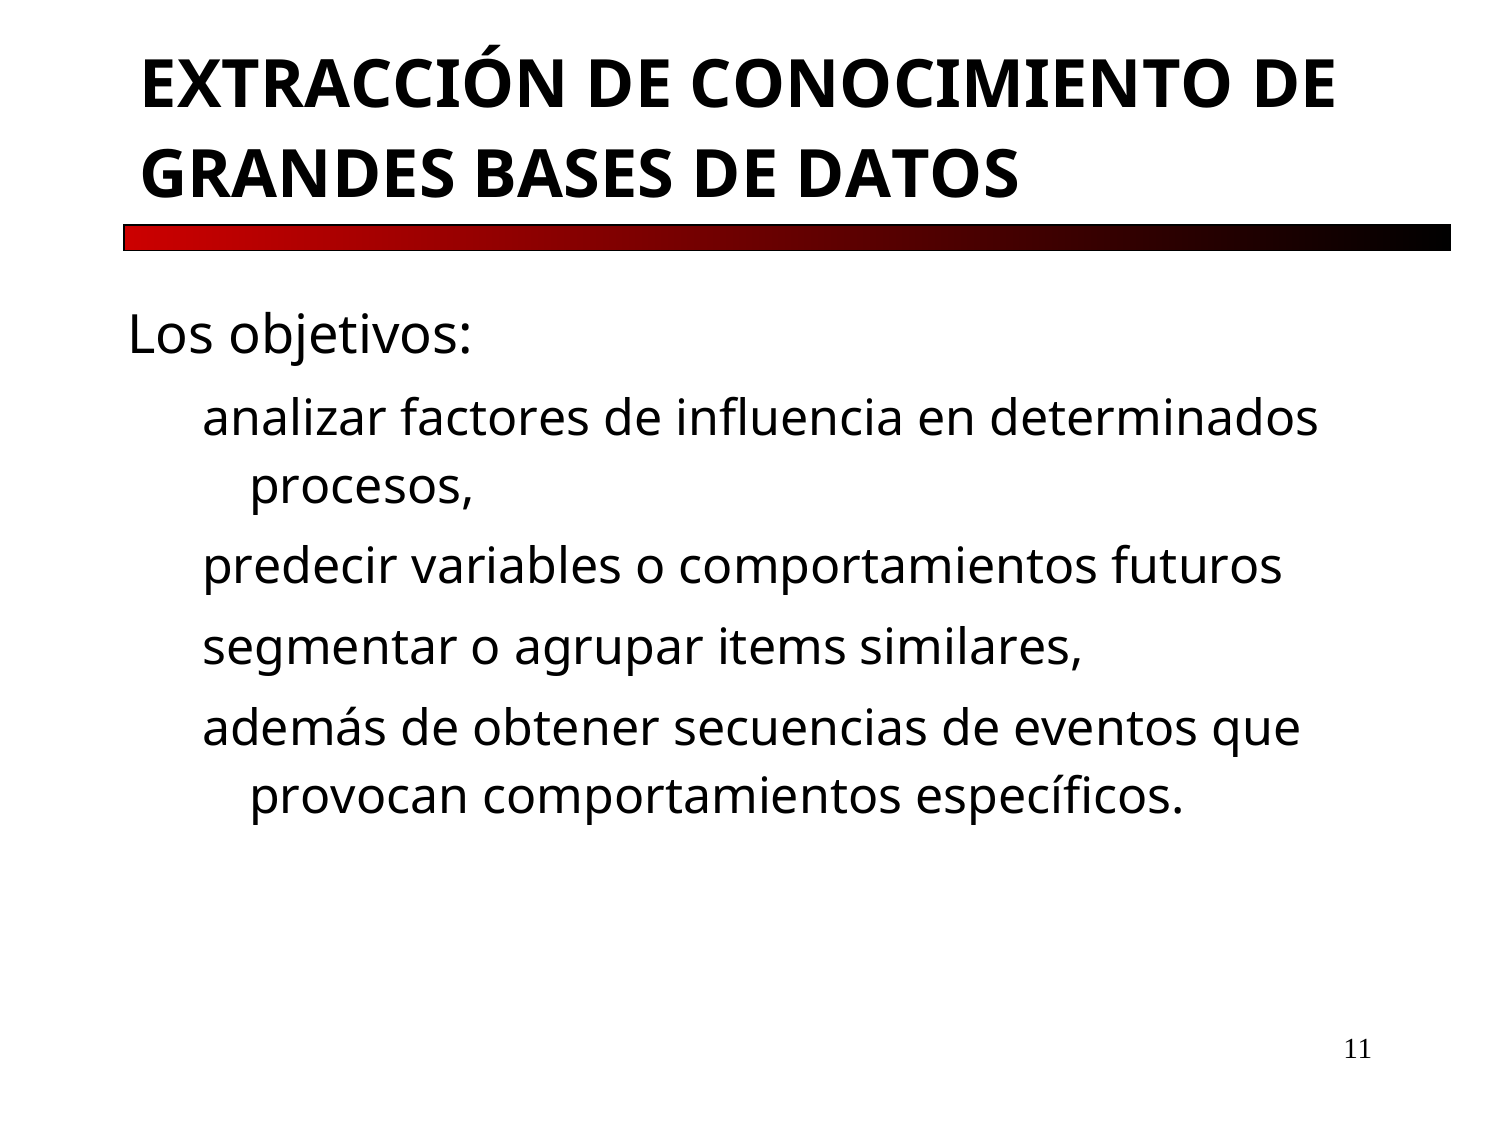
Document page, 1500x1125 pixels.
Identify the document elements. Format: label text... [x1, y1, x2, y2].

title EXTRACCIÓN DE CONOCIMIENTO DE GRANDES BASES DE DATOS [125, 54, 1463, 225]
list Los objetivos: analizar factores de influencia en determinados procesos, predecir variables o comportamientos futuros segmentar o agrupar items similares, además de obtener secuencias de eventos que provocan comportamientos específicos. [112, 287, 1388, 1088]
